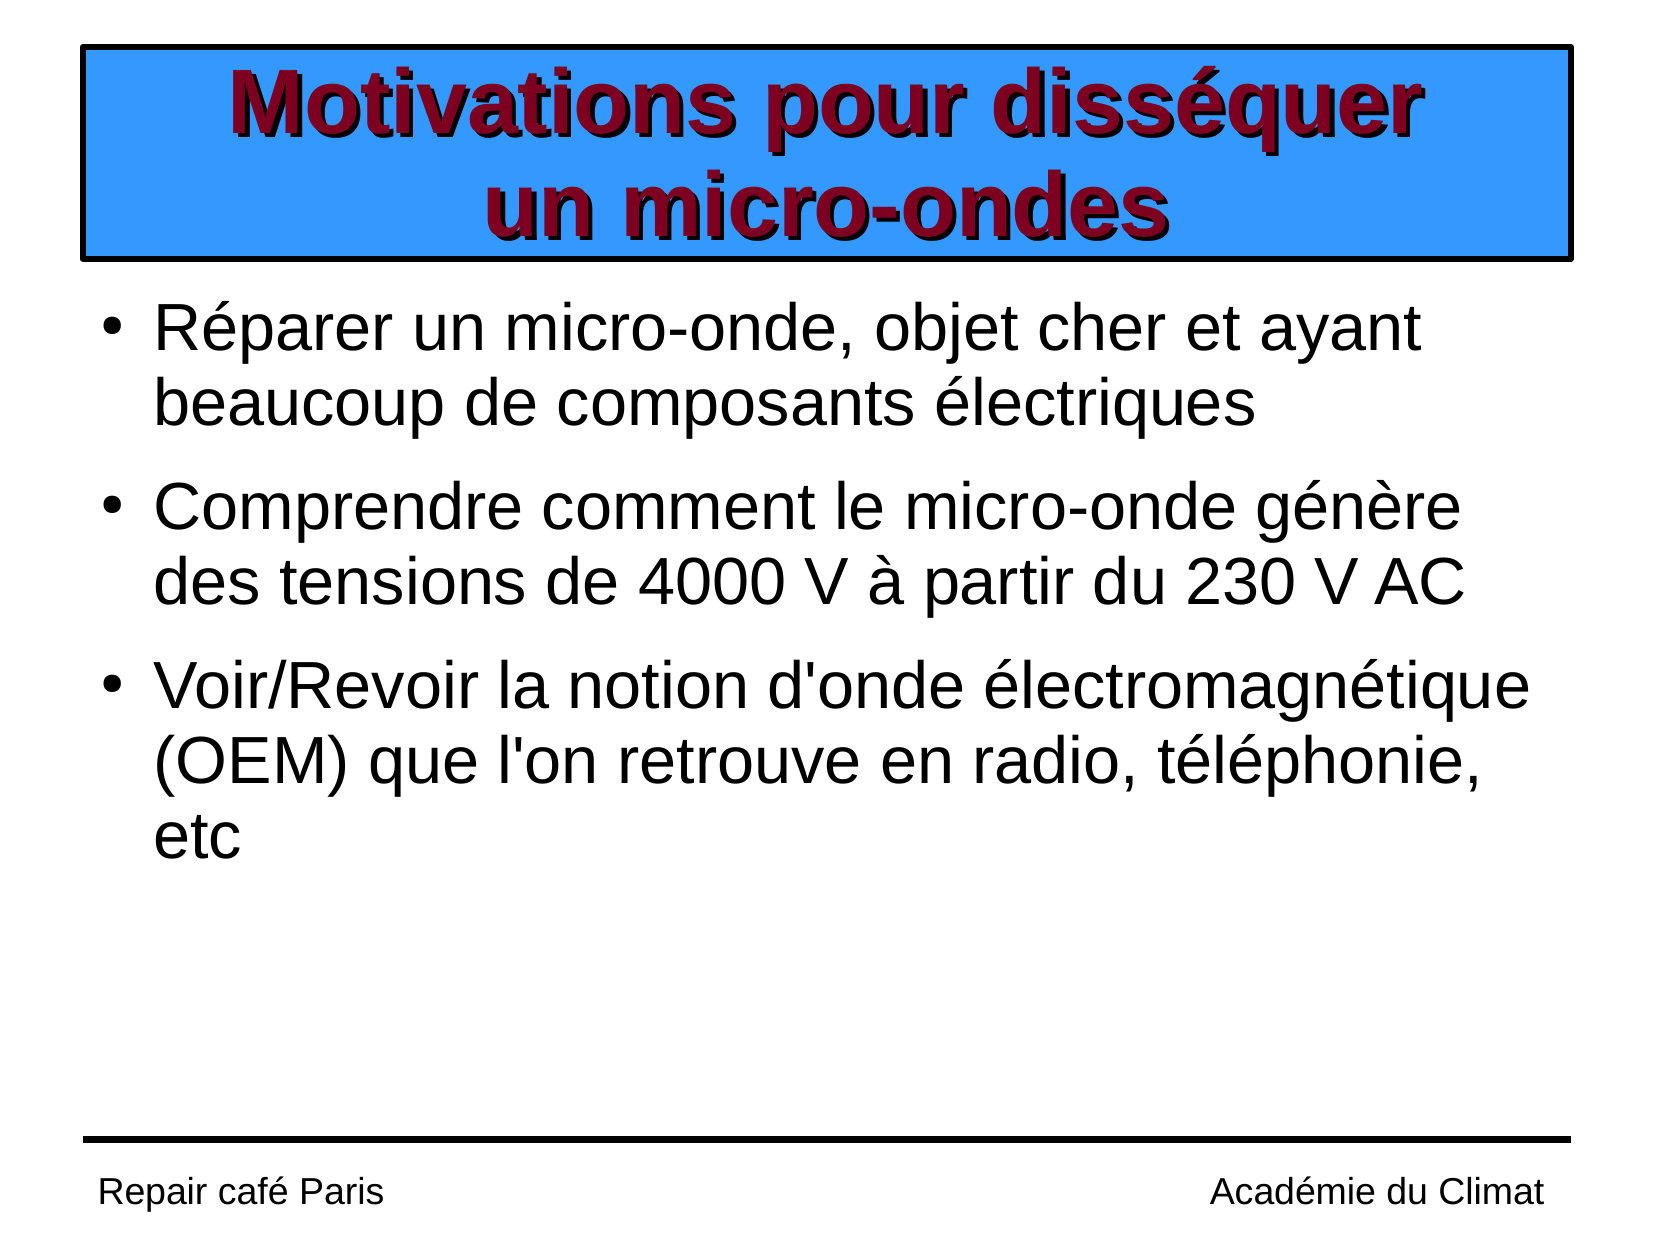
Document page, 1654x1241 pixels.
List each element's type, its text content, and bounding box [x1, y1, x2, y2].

text_box Repair café Paris Académie du Climat [82, 1163, 1571, 1220]
title Motivations pour disséquer un micro-ondes [82, 47, 1571, 259]
list Réparer un micro-onde, objet cher et ayant beaucoup de composants électriques Comprendre comment le micro-onde génère des tensions de 4000 V à partir du 230 V AC Voir/Revoir la notion d'onde électromagnétique (OEM) que l'on retrouve en radio, téléphonie, etc [82, 290, 1571, 1109]
